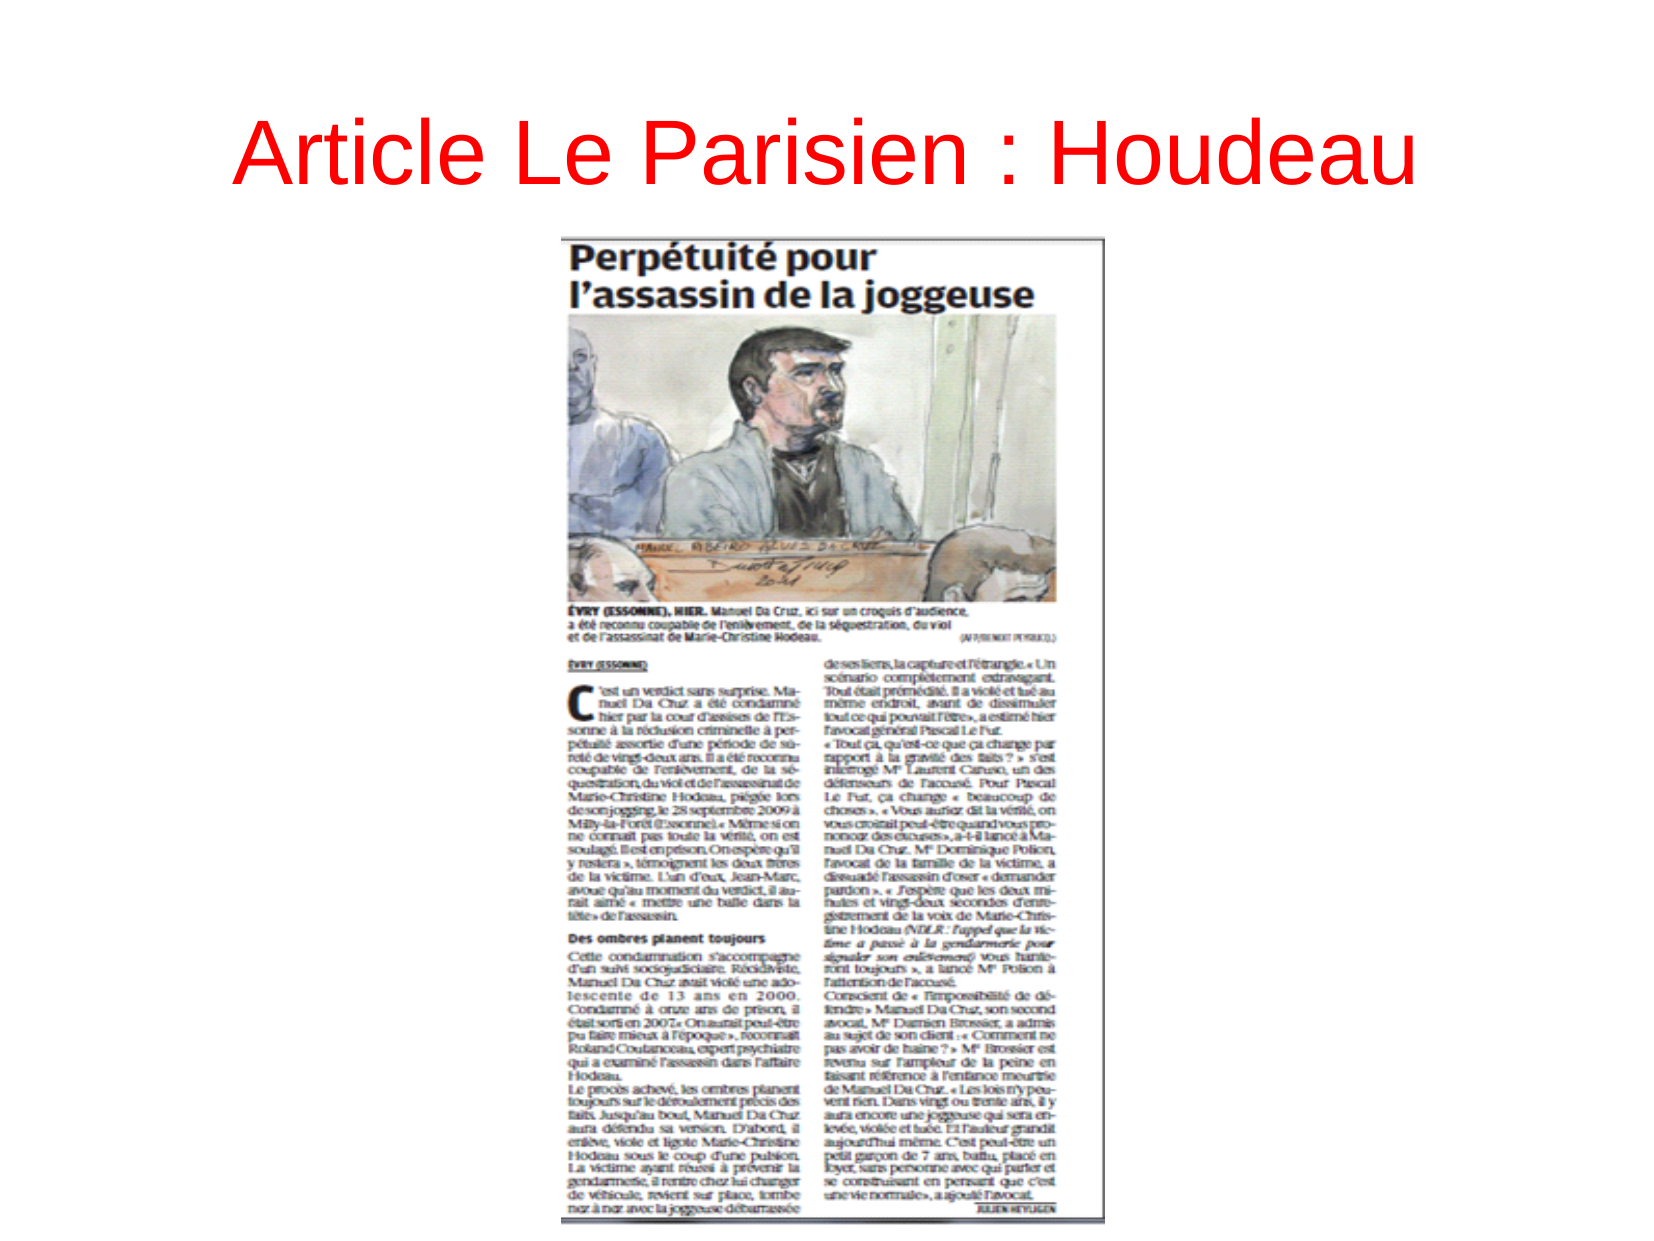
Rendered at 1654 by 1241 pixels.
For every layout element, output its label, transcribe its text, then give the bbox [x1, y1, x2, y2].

picture [561, 250, 1105, 1233]
title Article Le Parisien : Houdeau [82, 56, 1571, 250]
